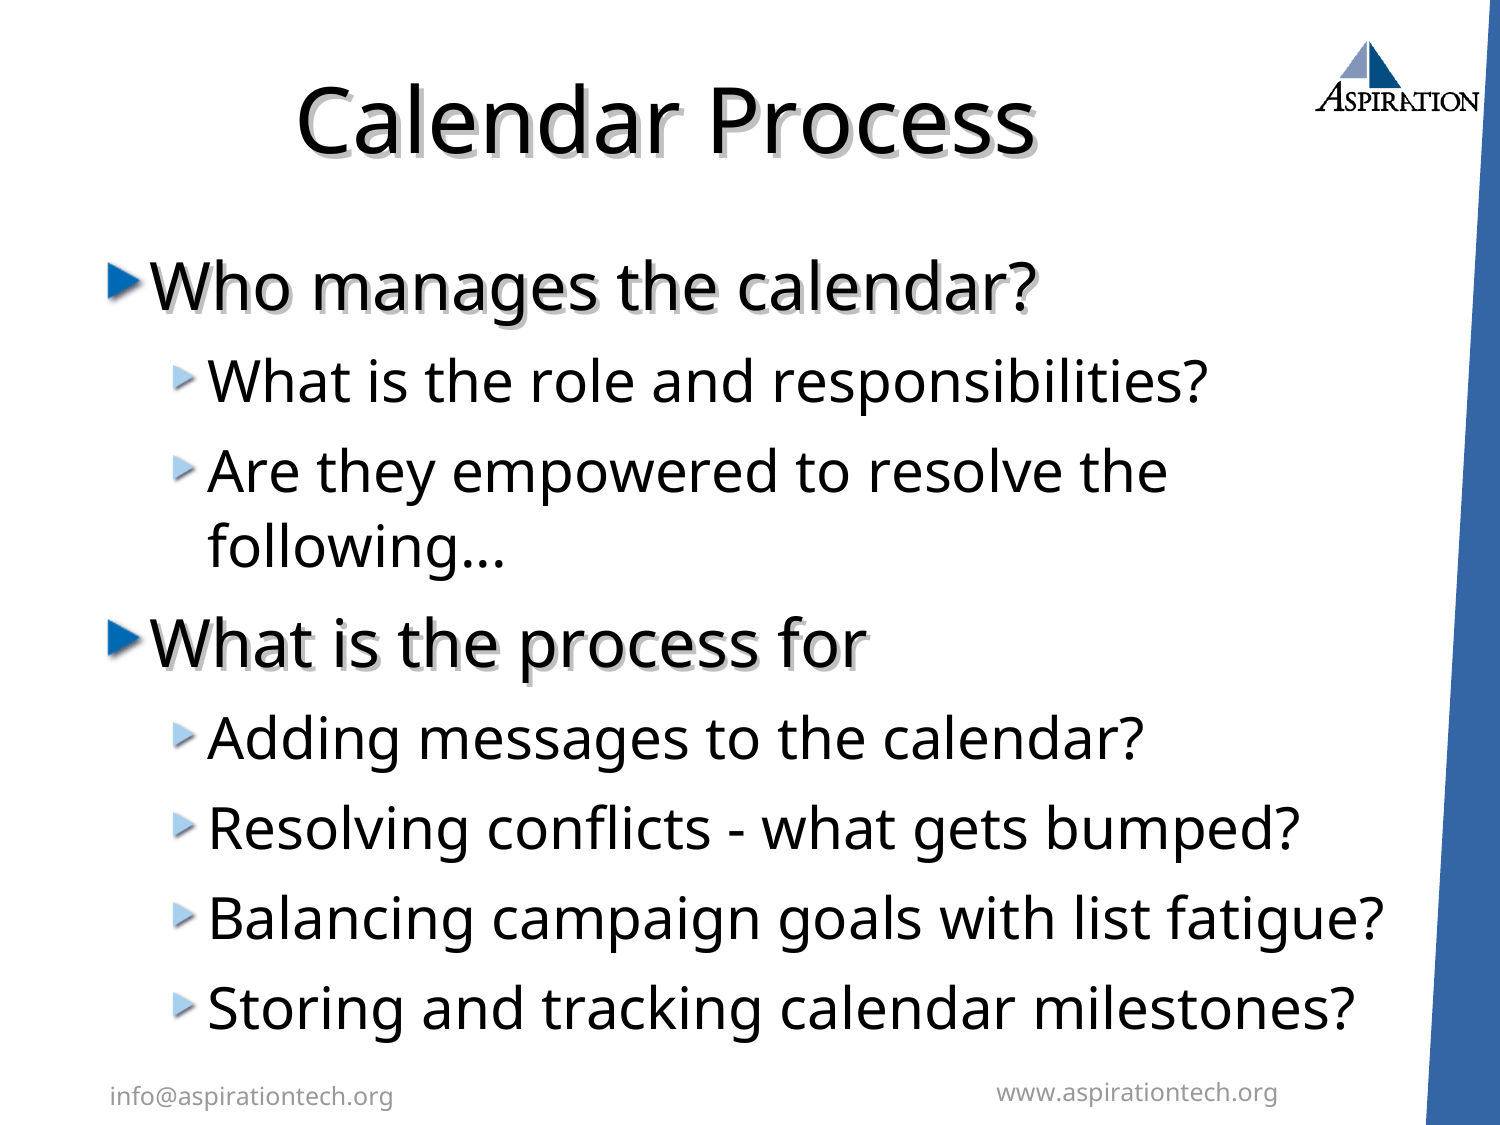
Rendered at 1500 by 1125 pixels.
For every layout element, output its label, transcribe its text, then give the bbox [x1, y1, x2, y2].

picture [1315, 41, 1480, 120]
picture [171, 989, 200, 1023]
list Who manages the calendar? What is the role and responsibilities? Are they empowered to resolve the following... What is the process for Adding messages to the calendar? Resolving conflicts - what gets bumped? Balancing campaign goals with list fatigue? Storing and tracking calendar milestones? [49, 238, 1447, 966]
title Calendar Process [49, 19, 1284, 206]
